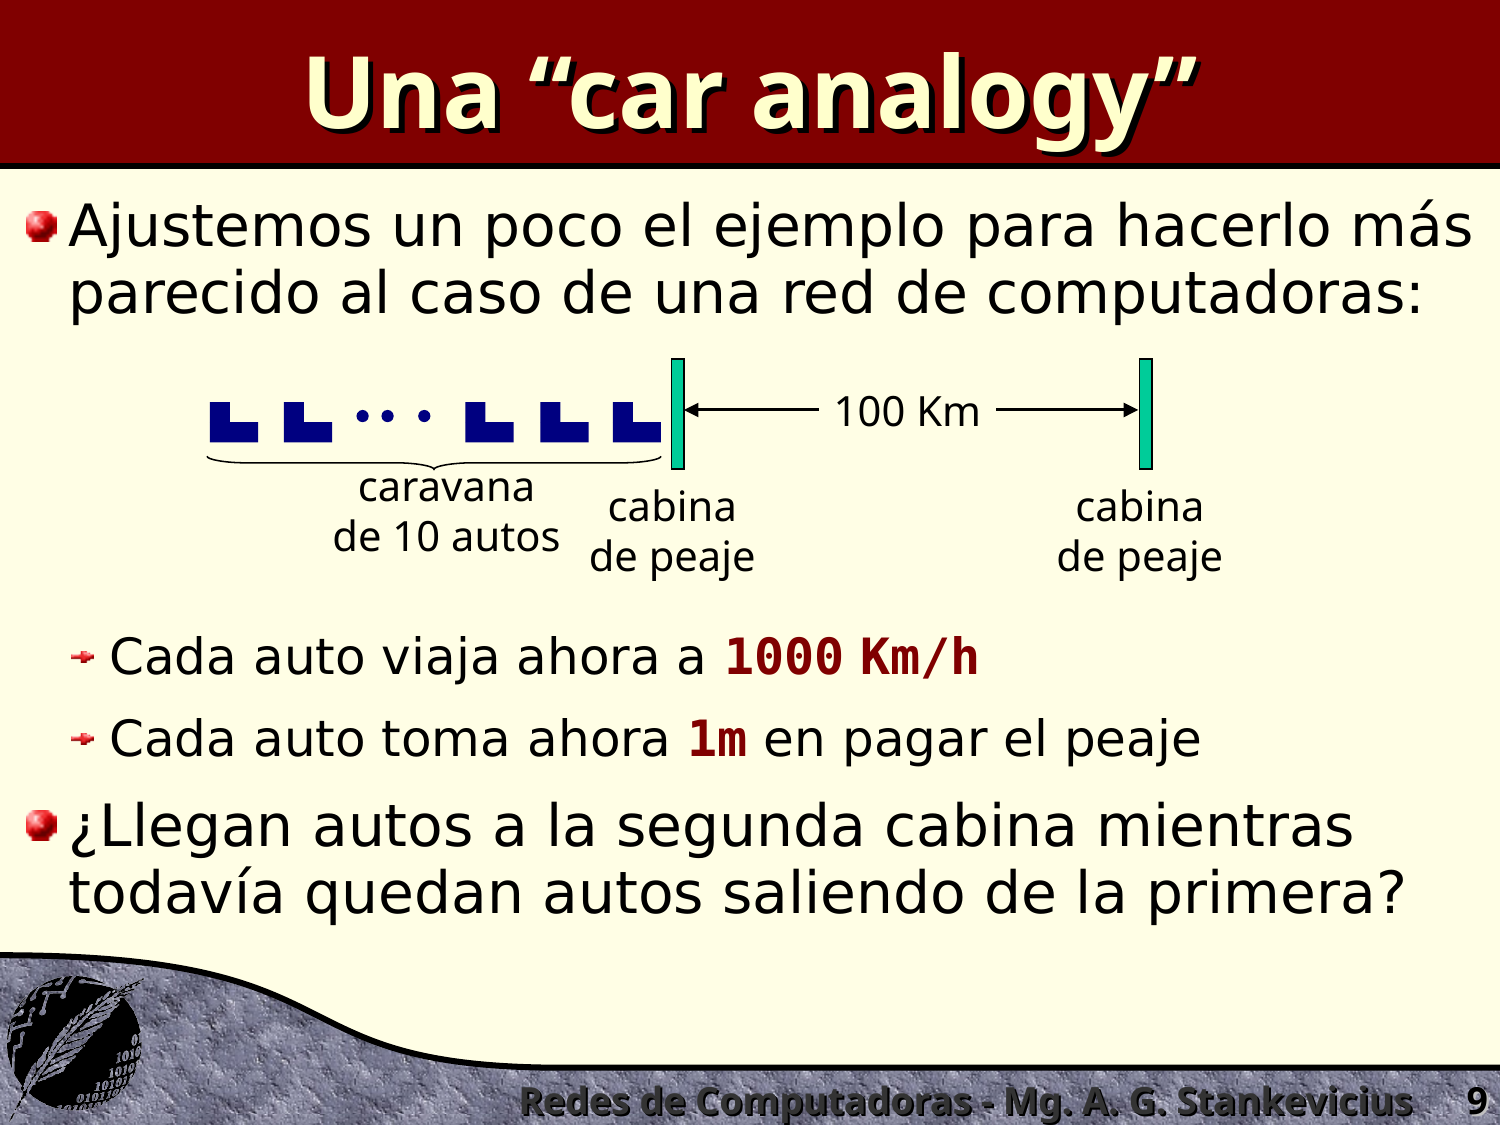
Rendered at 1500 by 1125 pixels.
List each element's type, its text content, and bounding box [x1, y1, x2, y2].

text_box cabina de peaje [1041, 472, 1239, 588]
picture [1047, 1100, 1054, 1110]
text_box [540, 402, 589, 443]
picture [790, 1100, 795, 1110]
text_box [209, 402, 259, 443]
text_box [418, 409, 431, 423]
picture [0, 959, 1500, 1125]
text_box 100 Km [818, 377, 997, 443]
text_box caravana de 10 autos [317, 452, 576, 568]
title Una “car analogy” [15, 5, 1485, 160]
text_box [465, 402, 514, 443]
text_box [381, 409, 394, 423]
text_box [283, 402, 333, 443]
text_box [612, 402, 661, 443]
text_box [356, 409, 369, 423]
list Ajustemos un poco el ejemplo para hacerlo más parecido al caso de una red de computadoras: Cada auto viaja ahora a 1000 Km/h Cada auto toma ahora 1m en pagar el peaje ¿Llegan autos a la segunda cabina mientras todavía quedan autos saliendo de la primera? [11, 192, 1486, 928]
text_box cabina de peaje [573, 472, 771, 588]
